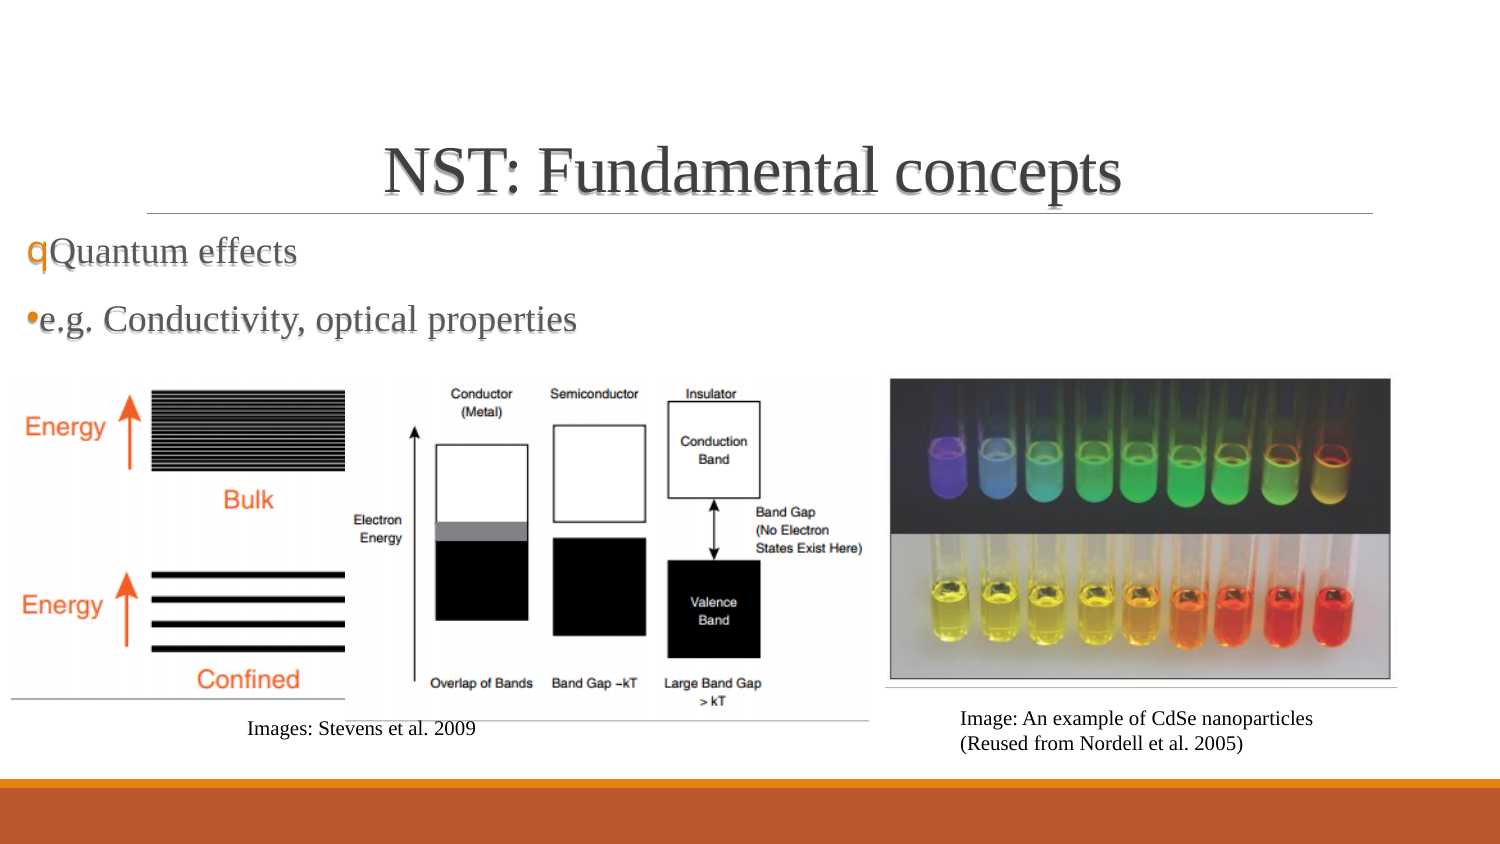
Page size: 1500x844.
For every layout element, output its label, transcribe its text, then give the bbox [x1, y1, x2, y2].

text_box Image: An example of CdSe nanoparticles (Reused from Nordell et al. 2005) [945, 697, 1373, 763]
picture [11, 383, 871, 720]
list Quantum effects e.g. Conductivity, optical properties [26, 213, 1474, 783]
text_box Images: Stevens et al. 2009 [232, 707, 541, 748]
title NST: Fundamental concepts [134, 35, 1373, 213]
picture [885, 372, 1399, 687]
